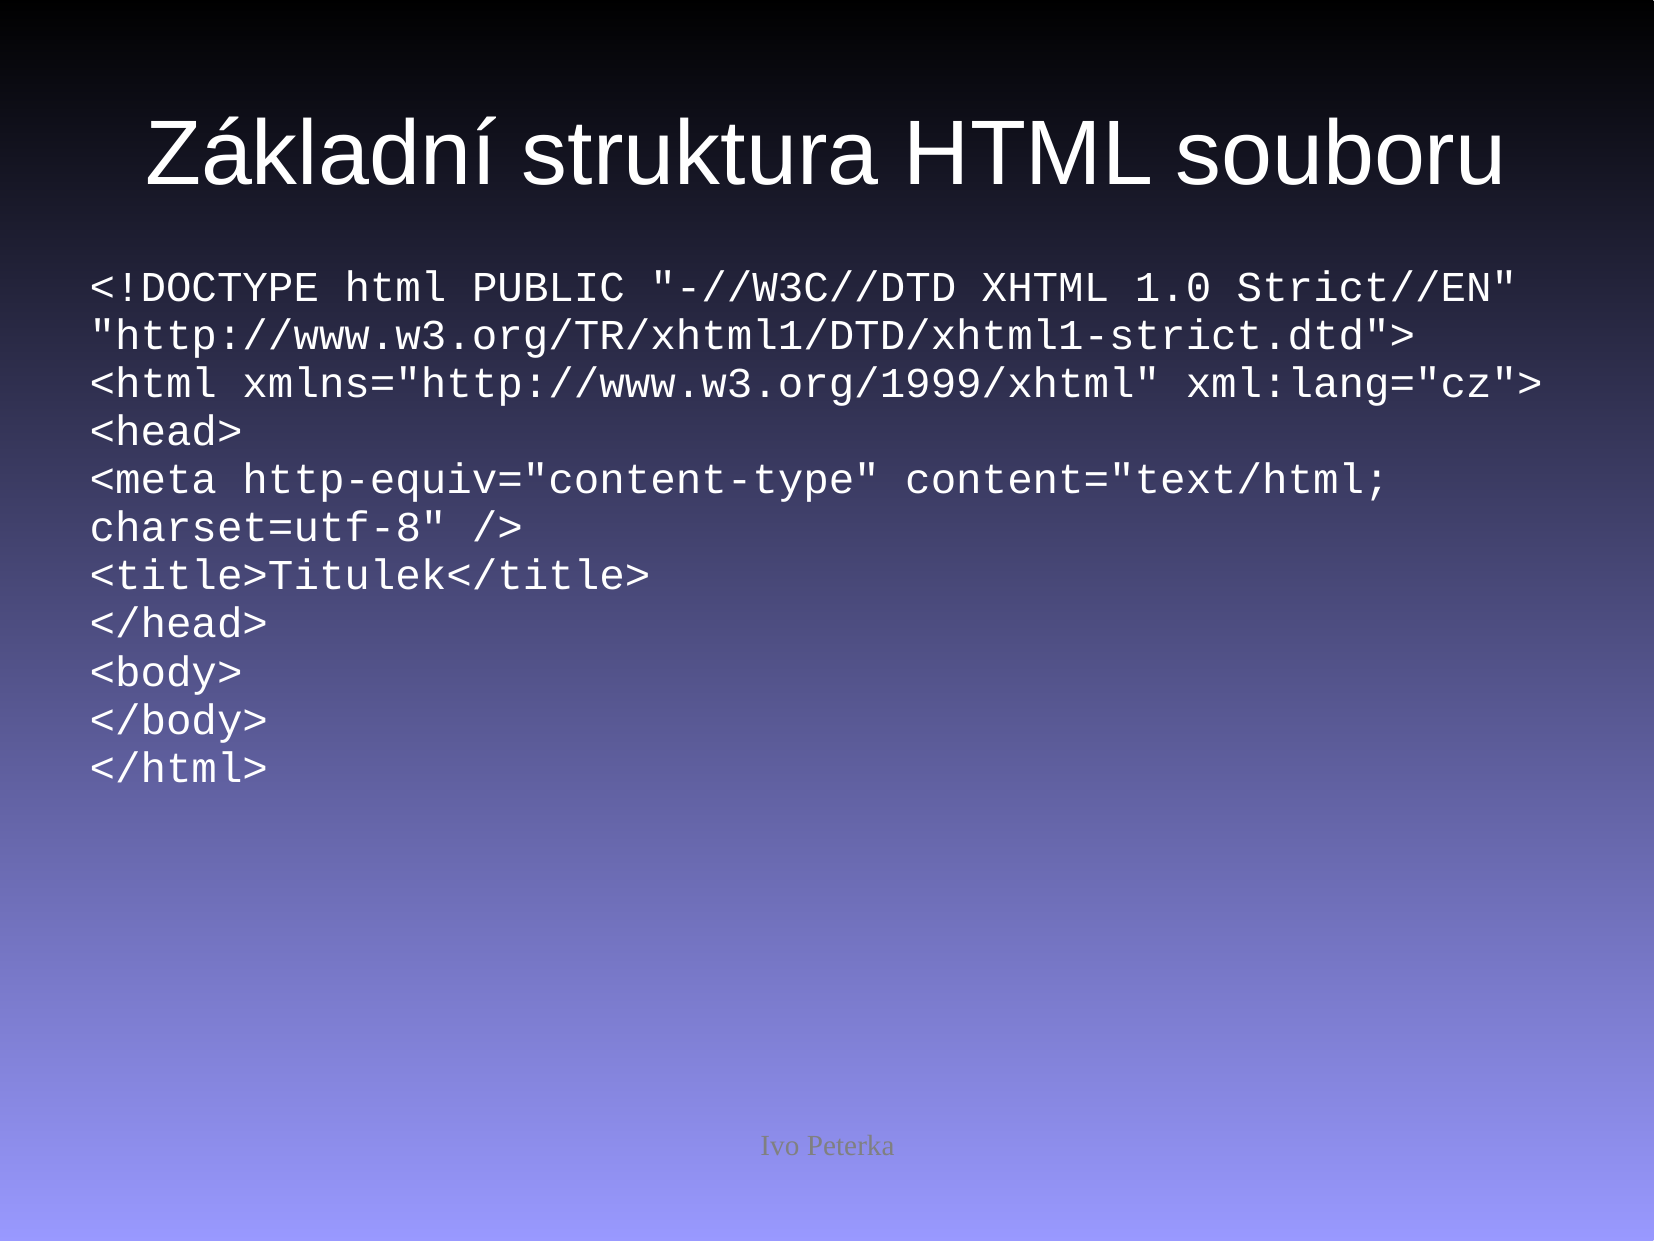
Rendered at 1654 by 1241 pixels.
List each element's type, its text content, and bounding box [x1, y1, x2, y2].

chart [88, 265, 1576, 1084]
title Základní struktura HTML souboru [82, 49, 1571, 257]
